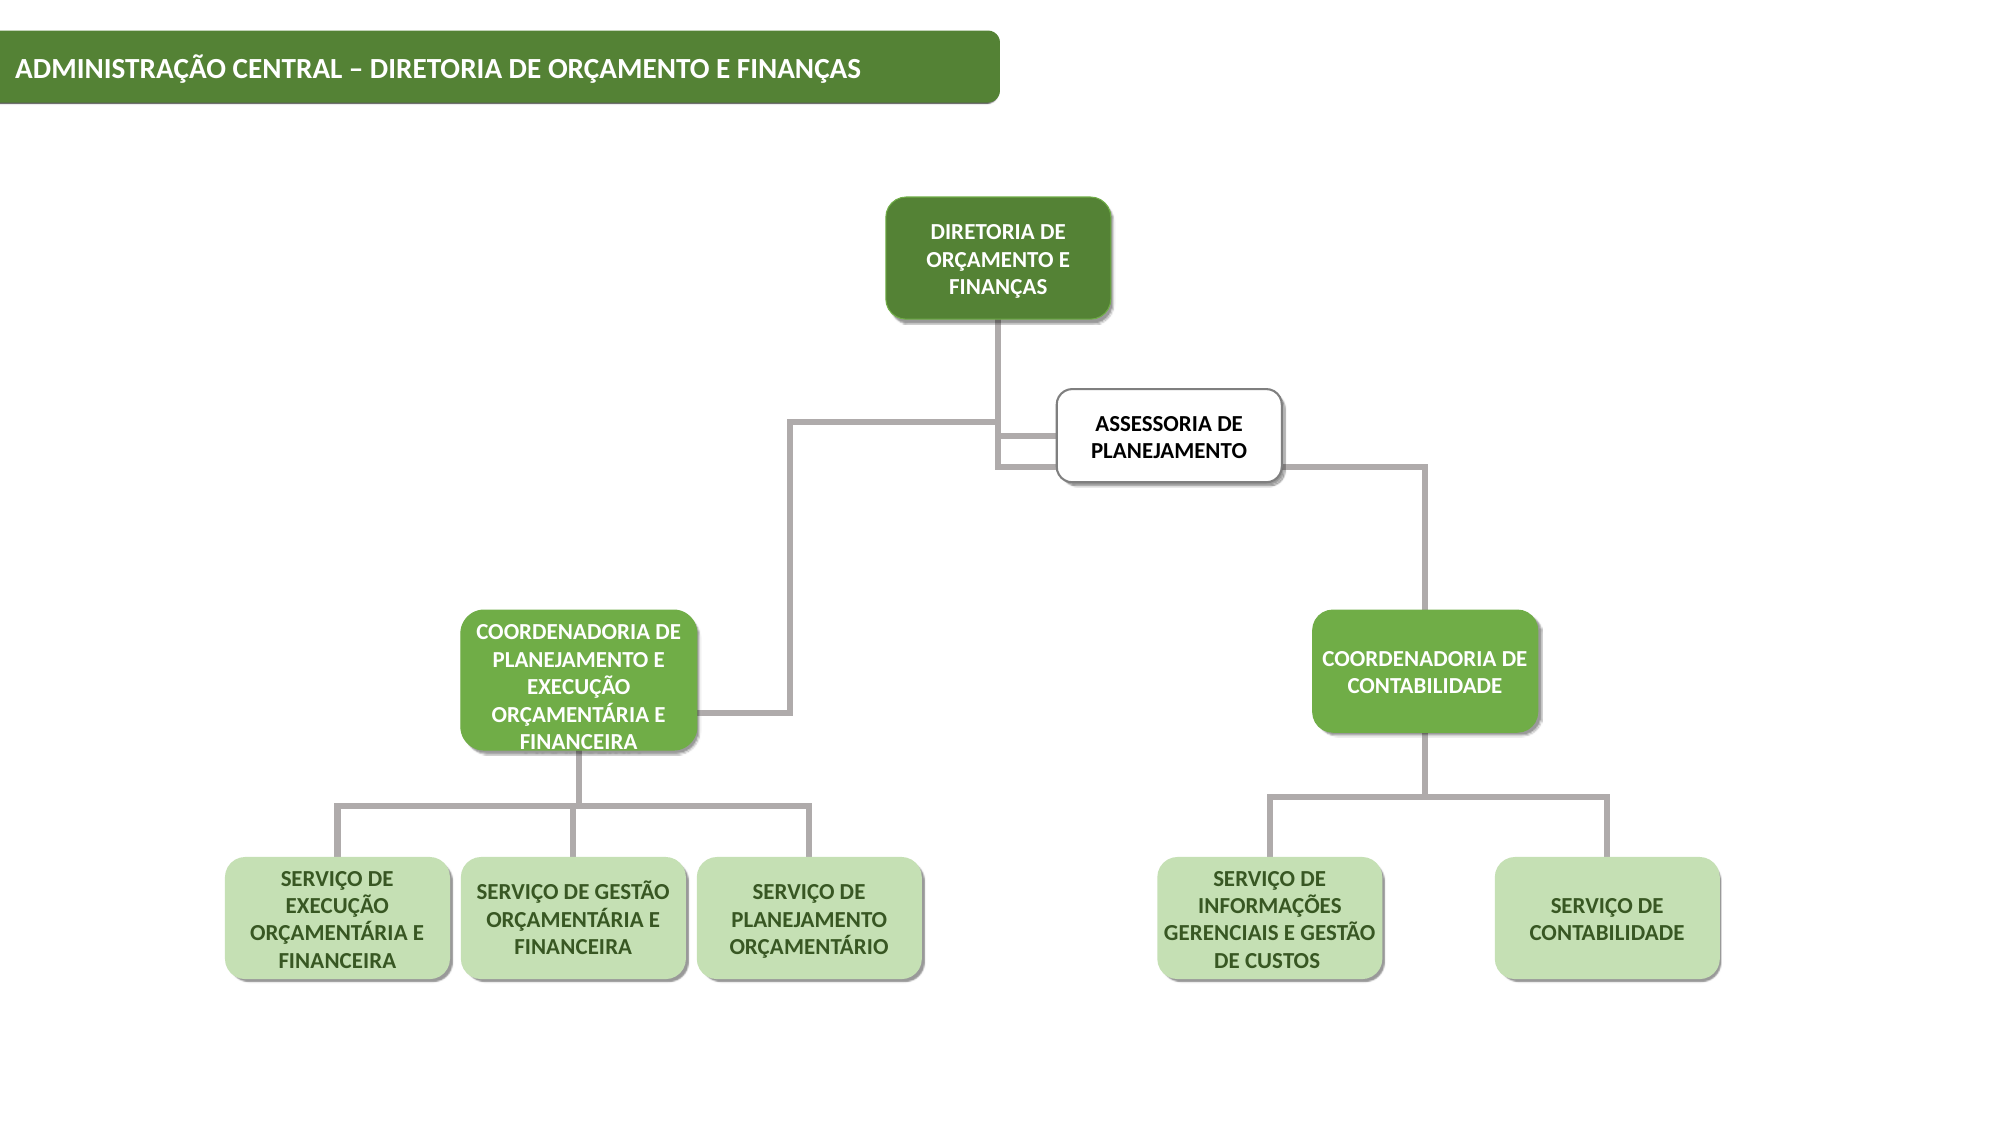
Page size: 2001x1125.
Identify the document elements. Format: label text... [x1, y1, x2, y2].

text_box COORDENADORIA DE PLANEJAMENTO E EXECUÇÃO ORÇAMENTÁRIA E FINANCEIRA [460, 610, 697, 751]
text_box SERVIÇO DE CONTABILIDADE [1494, 856, 1720, 980]
text_box SERVIÇO DE INFORMAÇÕES GERENCIAIS E GESTÃO DE CUSTOS [1157, 856, 1383, 980]
text_box ASSESSORIA DE PLANEJAMENTO [1056, 389, 1282, 483]
text_box SERVIÇO DE PLANEJAMENTO ORÇAMENTÁRIO [696, 856, 922, 980]
text_box SERVIÇO DE EXECUÇÃO ORÇAMENTÁRIA E FINANCEIRA [224, 856, 451, 980]
text_box SERVIÇO DE GESTÃO ORÇAMENTÁRIA E FINANCEIRA [460, 856, 686, 980]
text_box ADMINISTRAÇÃO CENTRAL – DIRETORIA DE ORÇAMENTO E FINANÇAS [0, 30, 1000, 103]
text_box COORDENADORIA DE CONTABILIDADE [1312, 610, 1538, 733]
text_box DIRETORIA DE ORÇAMENTO E FINANÇAS [885, 197, 1111, 320]
